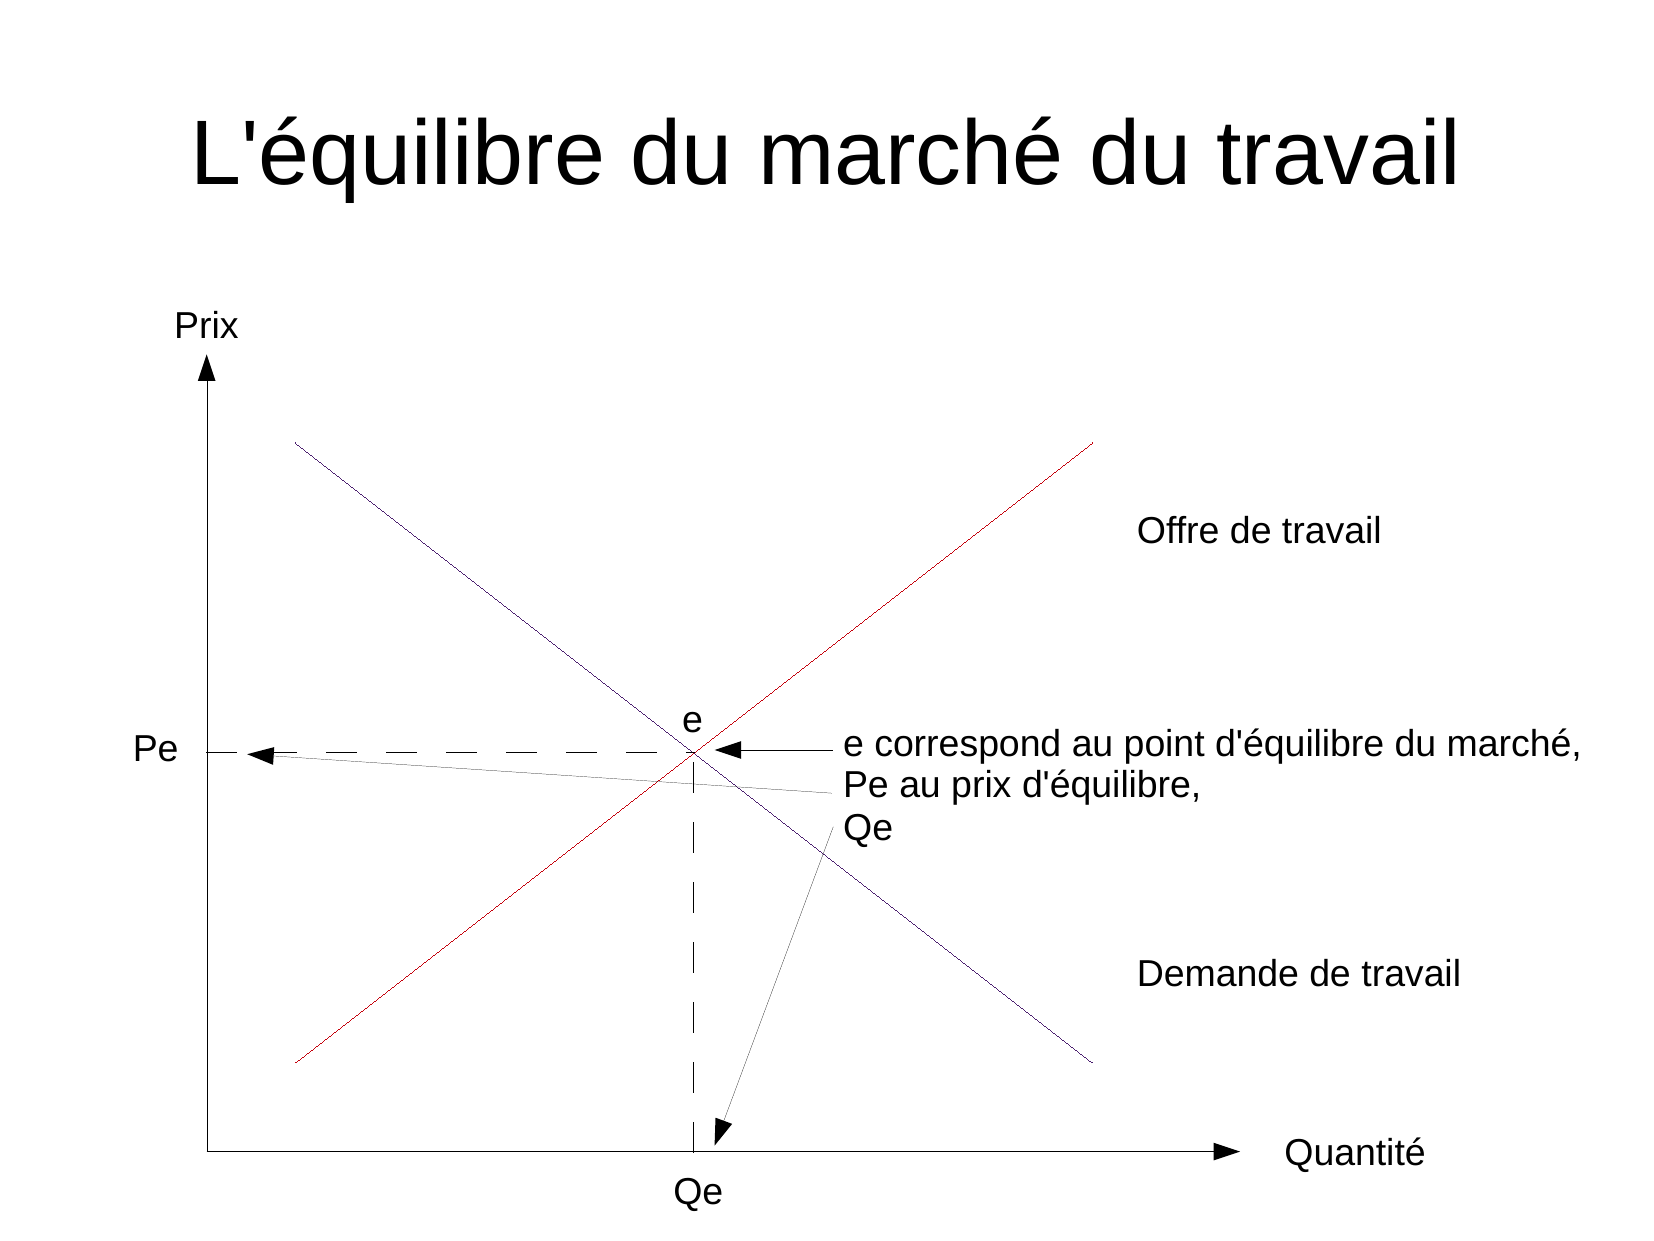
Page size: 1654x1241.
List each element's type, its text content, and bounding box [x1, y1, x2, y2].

title L'équilibre du marché du travail [82, 49, 1571, 257]
text_box e correspond au point d'équilibre du marché, Pe au prix d'équilibre, Qe [828, 714, 1600, 854]
text_box Prix [159, 297, 254, 355]
text_box Offre de travail [1122, 501, 1398, 559]
text_box Pe [118, 720, 194, 778]
text_box Qe [658, 1163, 739, 1221]
text_box Quantité [1269, 1124, 1442, 1182]
text_box e [667, 690, 718, 748]
text_box Demande de travail [1122, 944, 1477, 1002]
